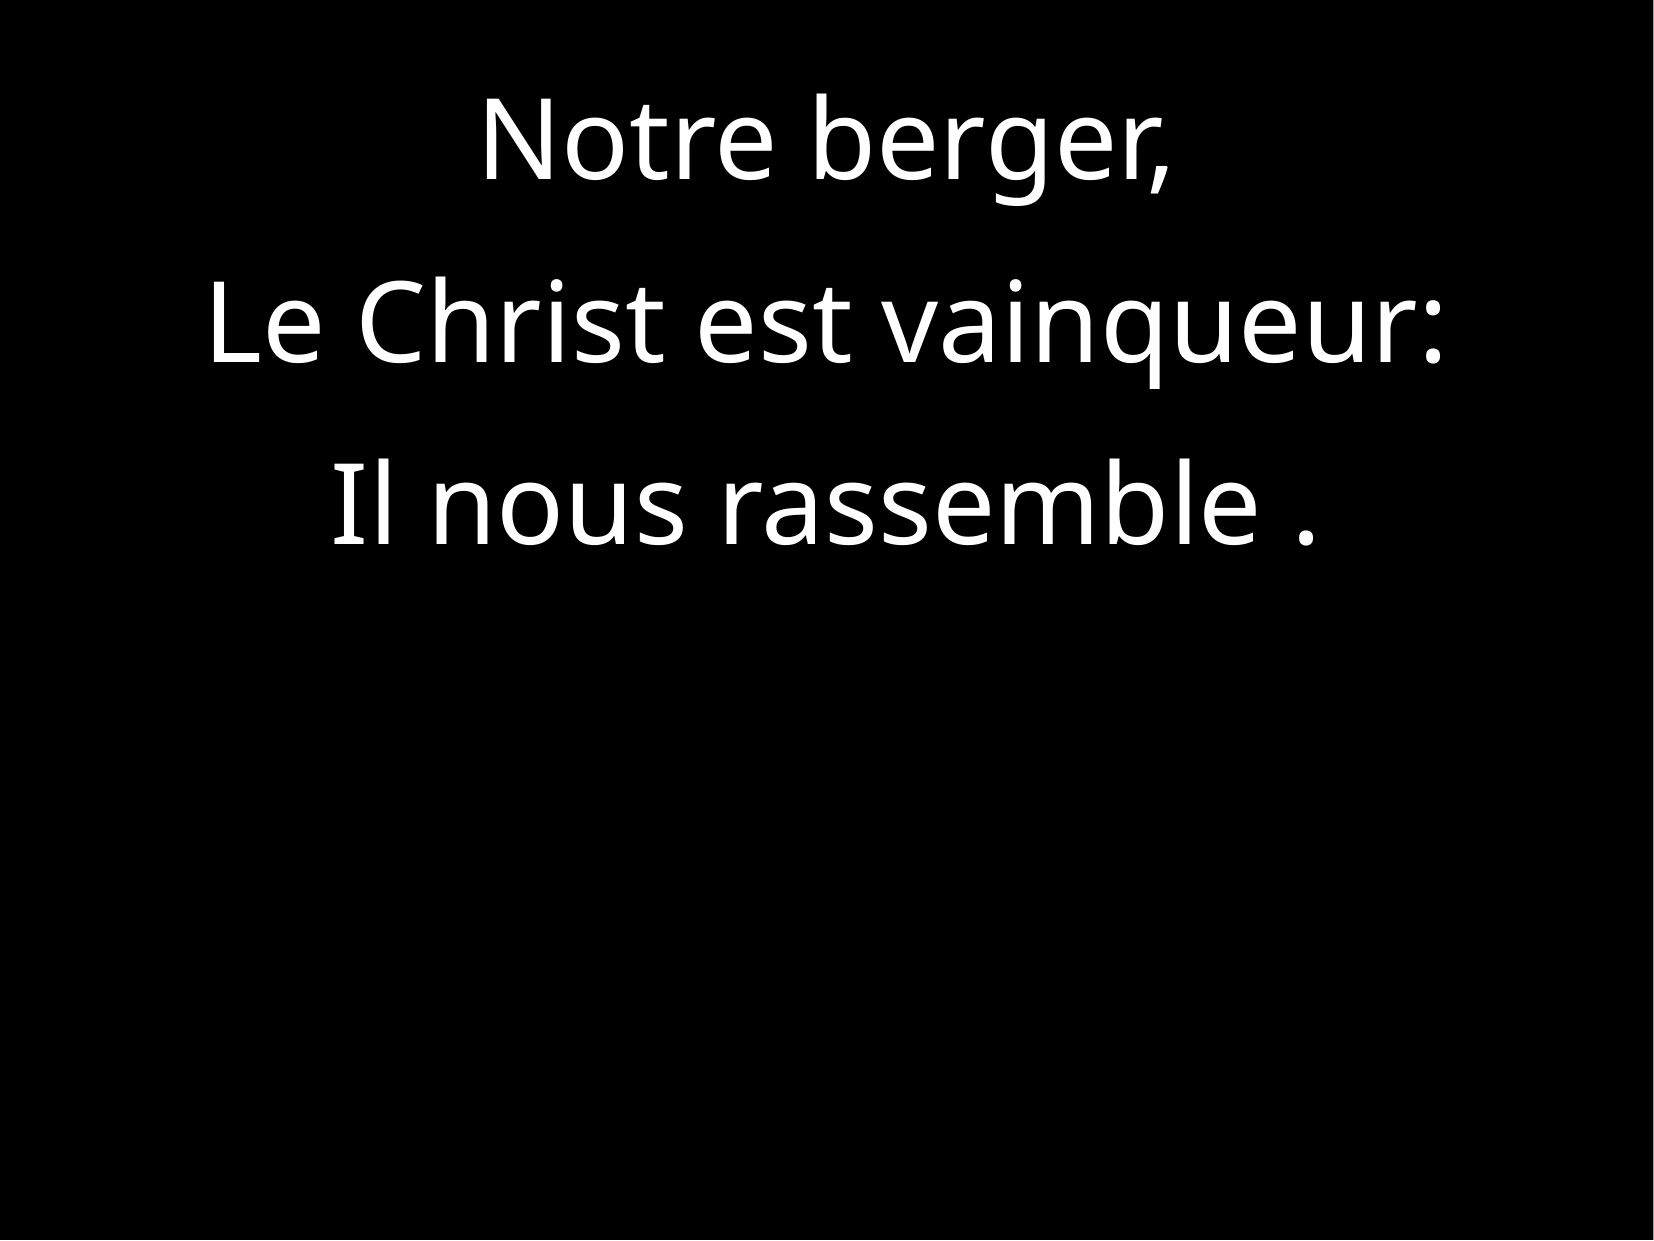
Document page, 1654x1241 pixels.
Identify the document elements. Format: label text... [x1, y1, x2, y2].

list Notre berger, Le Christ est vainqueur: Il nous rassemble . [82, 59, 1571, 1148]
